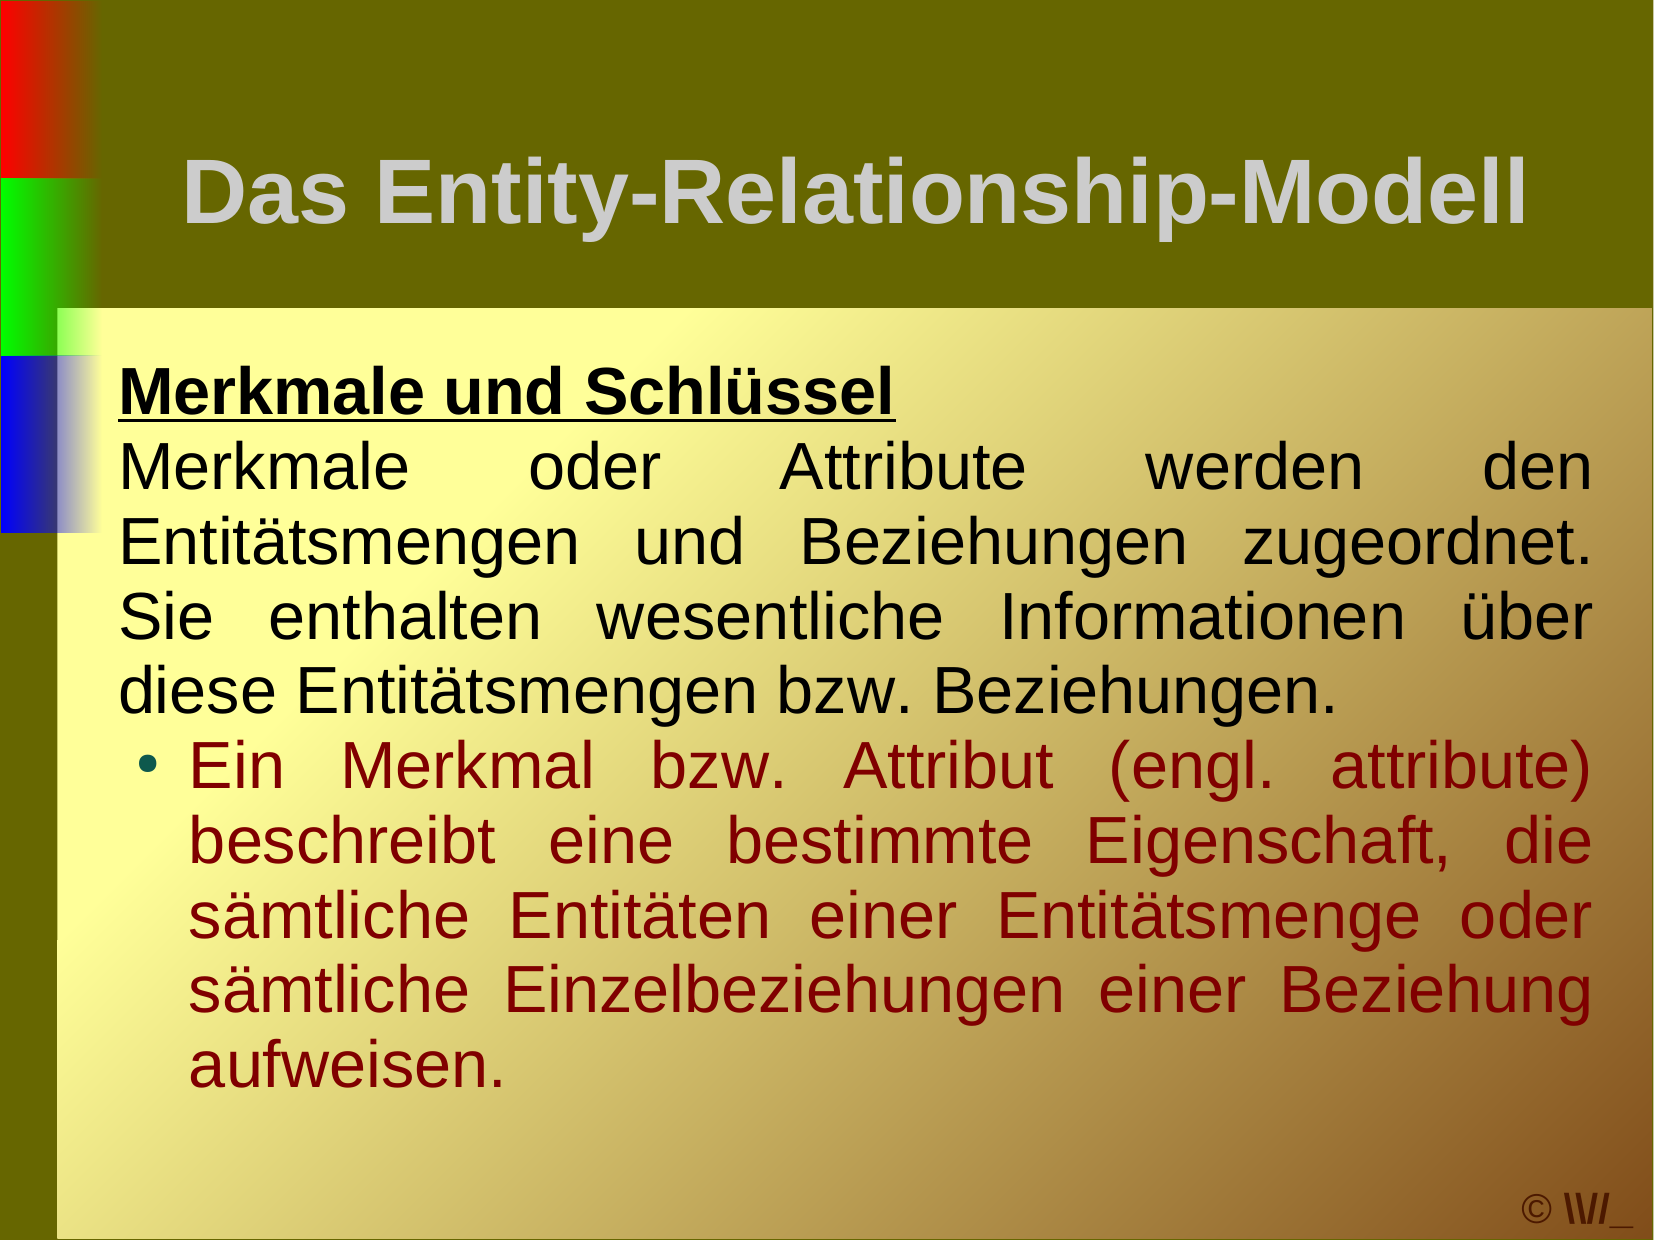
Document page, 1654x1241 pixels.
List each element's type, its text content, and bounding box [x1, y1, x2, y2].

title Das Entity-Relationship-Modell [118, 88, 1595, 296]
list Merkmale und Schlüssel Merkmale oder Attribute werden den Entitätsmengen und Beziehungen zugeordnet. Sie enthalten wesentliche Informationen über diese Entitätsmengen bzw. Beziehungen. Ein Merkmal bzw. Attribut (engl. attribute) beschreibt eine bestimmte Eigenschaft, die sämtliche Entitäten einer Entitätsmenge oder sämtliche Einzelbeziehungen einer Beziehung aufweisen. [118, 354, 1595, 1182]
